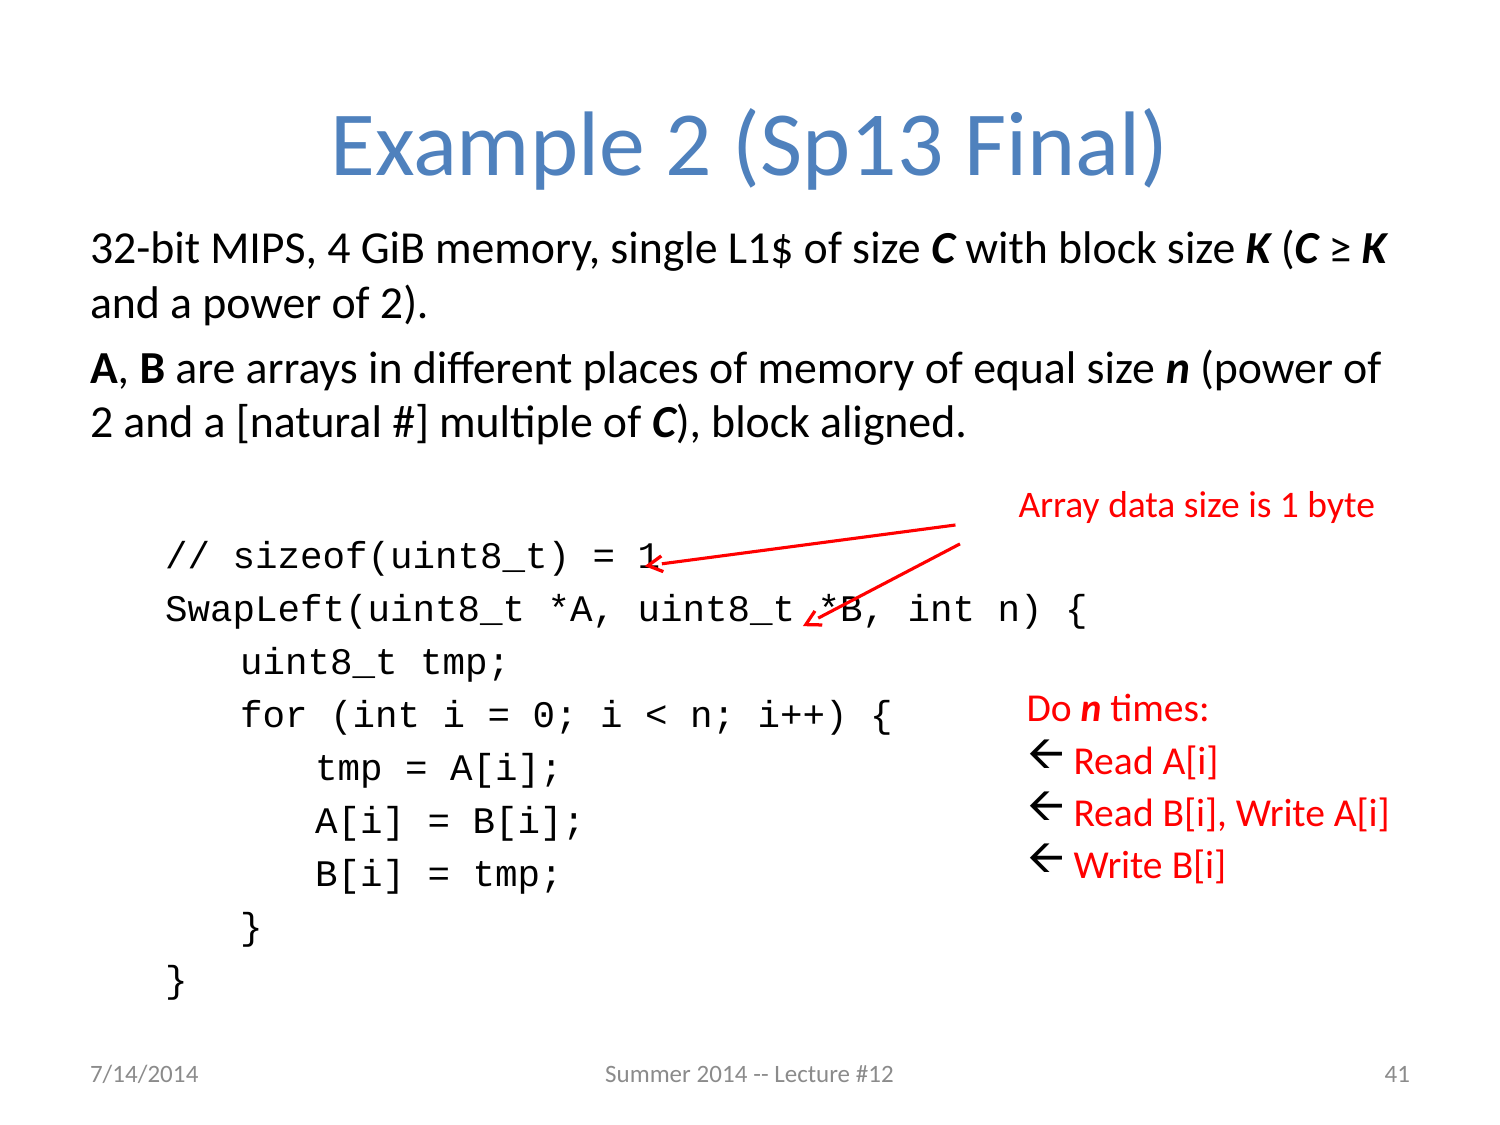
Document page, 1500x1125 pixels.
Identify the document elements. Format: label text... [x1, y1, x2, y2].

footer Summer 2014 -- Lecture #12 [512, 1042, 988, 1103]
text_box Array data size is 1 byte [1003, 472, 1391, 533]
list 32-bit MIPS, 4 GiB memory, single L1$ of size C with block size K (C ≥ K and a power of 2). A, B are arrays in different places of memory of equal size n (power of 2 and a [natural #] multiple of C), block aligned. // sizeof(uint8_t) = 1 SwapLeft(uint8_t *A, uint8_t *B, int n) { uint8_t tmp; for (int i = 0; i < n; i++) { tmp = A[i]; A[i] = B[i]; B[i] = tmp; } } [75, 210, 1425, 1065]
slide_number 7/14/2014 [75, 1042, 425, 1103]
text_box Do n times: Read A[i] Read B[i], Write A[i] Write B[i] [1011, 680, 1405, 895]
slide_number <number> [1074, 1042, 1425, 1103]
title Example 2 (Sp13 Final) [75, 45, 1425, 210]
